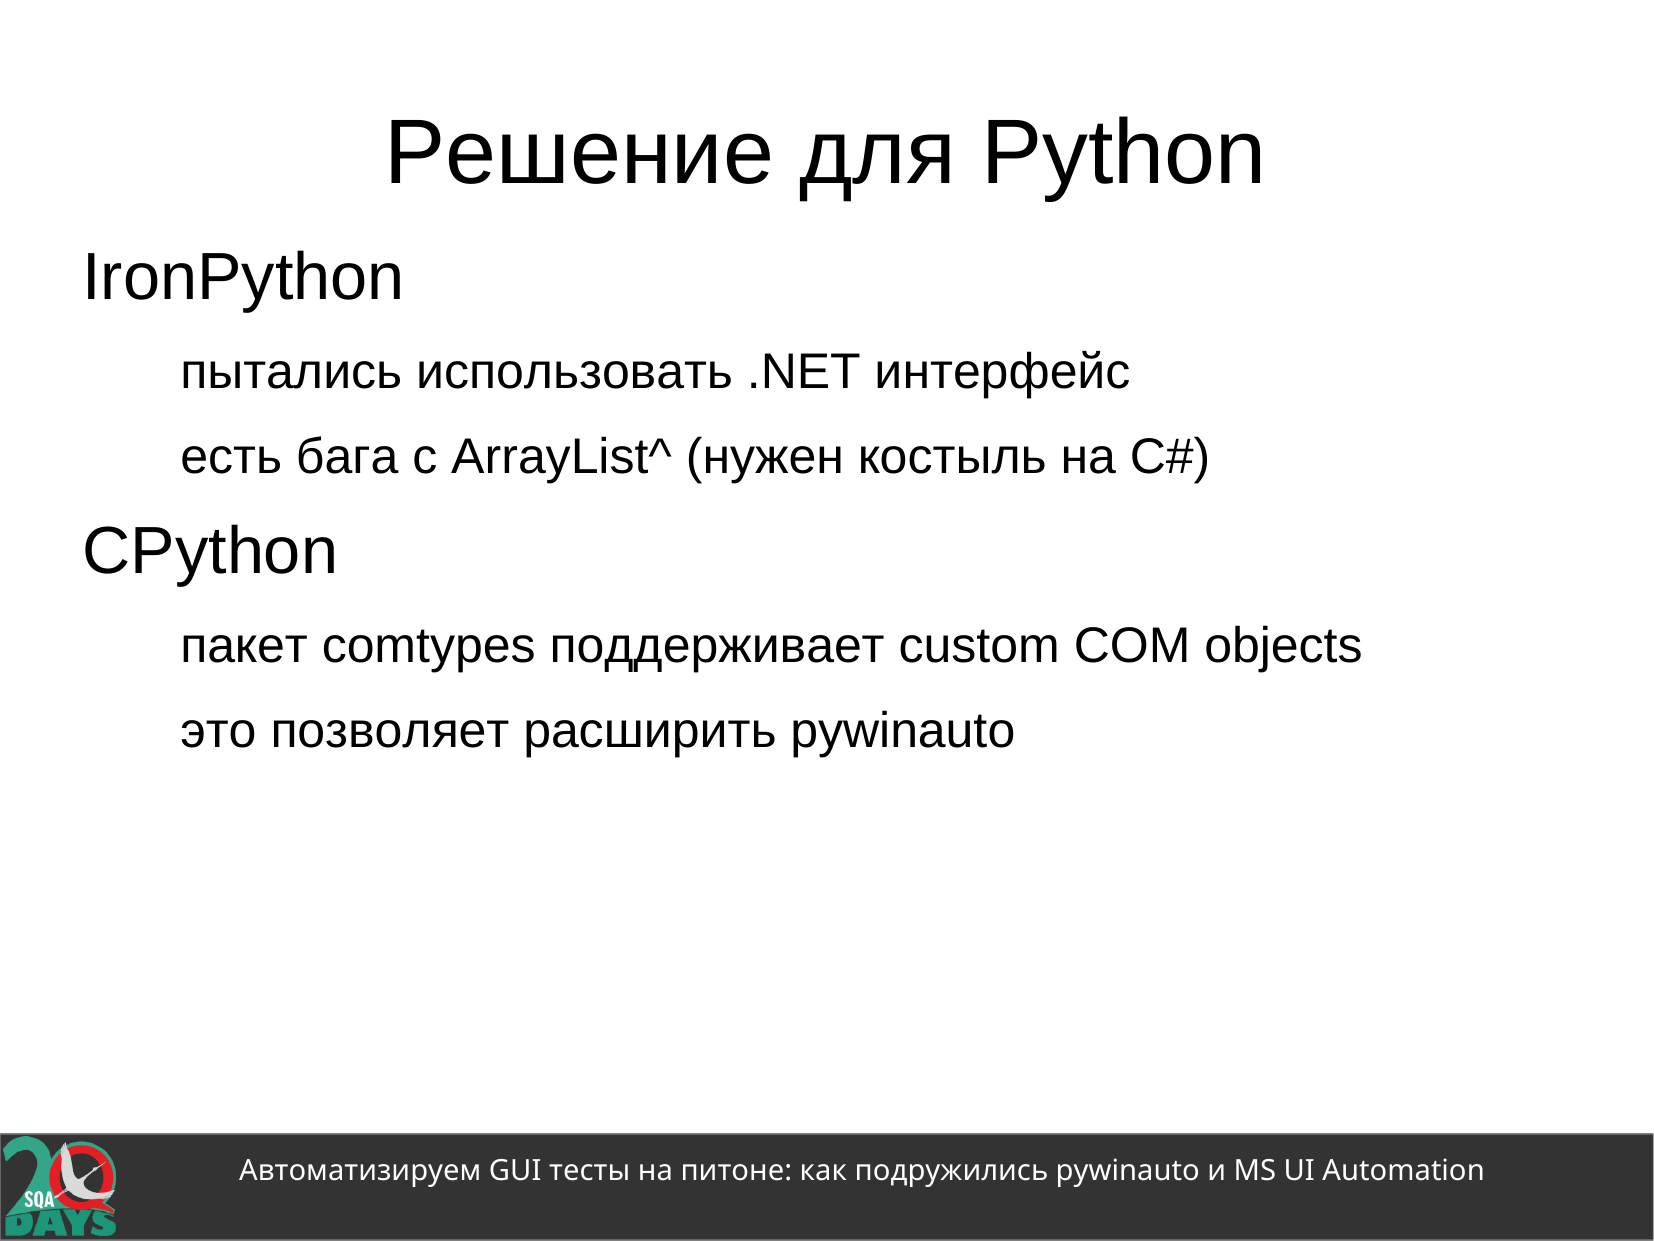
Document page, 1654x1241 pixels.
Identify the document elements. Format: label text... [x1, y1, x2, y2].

subtitle IronPython пытались использовать .NET интерфейс есть бага с ArrayList^ (нужен костыль на C#) CPython пакет comtypes поддерживает custom COM objects это позволяет расширить pywinauto [82, 240, 1571, 1059]
text_box [0, 1133, 1654, 1241]
picture [3, 1136, 116, 1236]
title Решение для Python [82, 49, 1571, 240]
text_box Автоматизируем GUI тесты на питоне: как подружились pywinauto и MS UI Automation [224, 1145, 1607, 1229]
